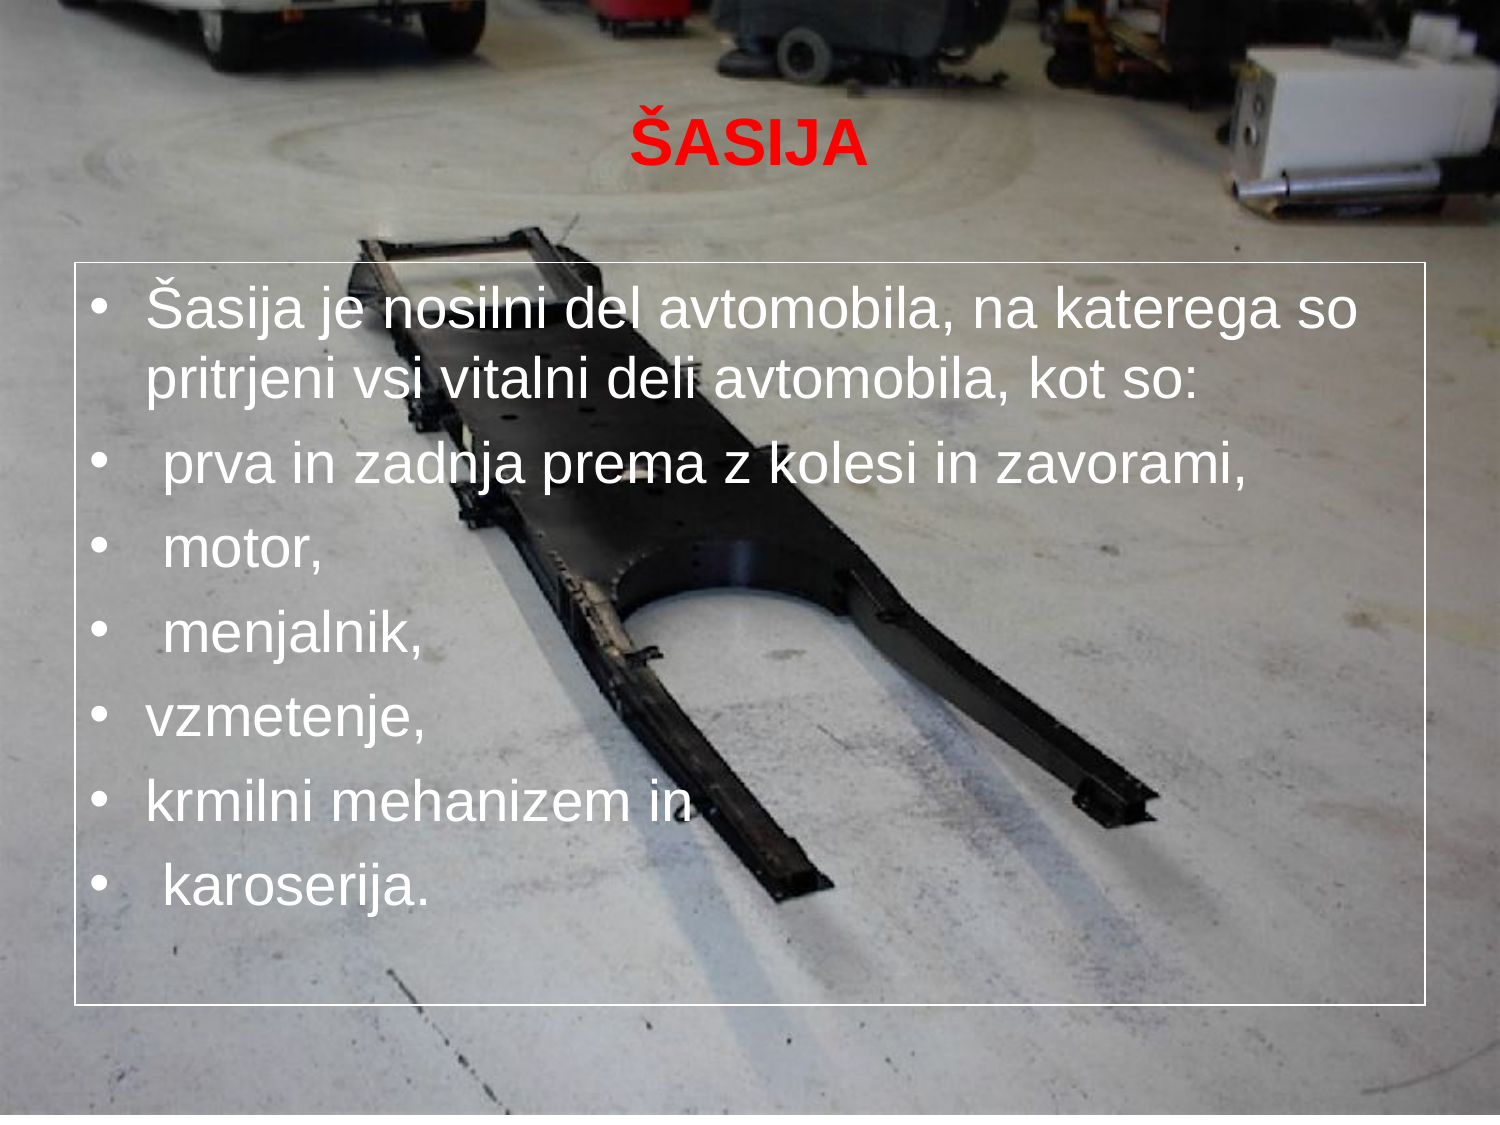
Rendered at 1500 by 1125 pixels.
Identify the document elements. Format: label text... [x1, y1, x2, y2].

picture [0, 0, 1500, 1115]
title ŠASIJA [75, 45, 1425, 233]
list Šasija je nosilni del avtomobila, na katerega so pritrjeni vsi vitalni deli avtomobila, kot so: prva in zadnja prema z kolesi in zavorami, motor, menjalnik, vzmetenje, krmilni mehanizem in karoserija. [75, 262, 1425, 1005]
